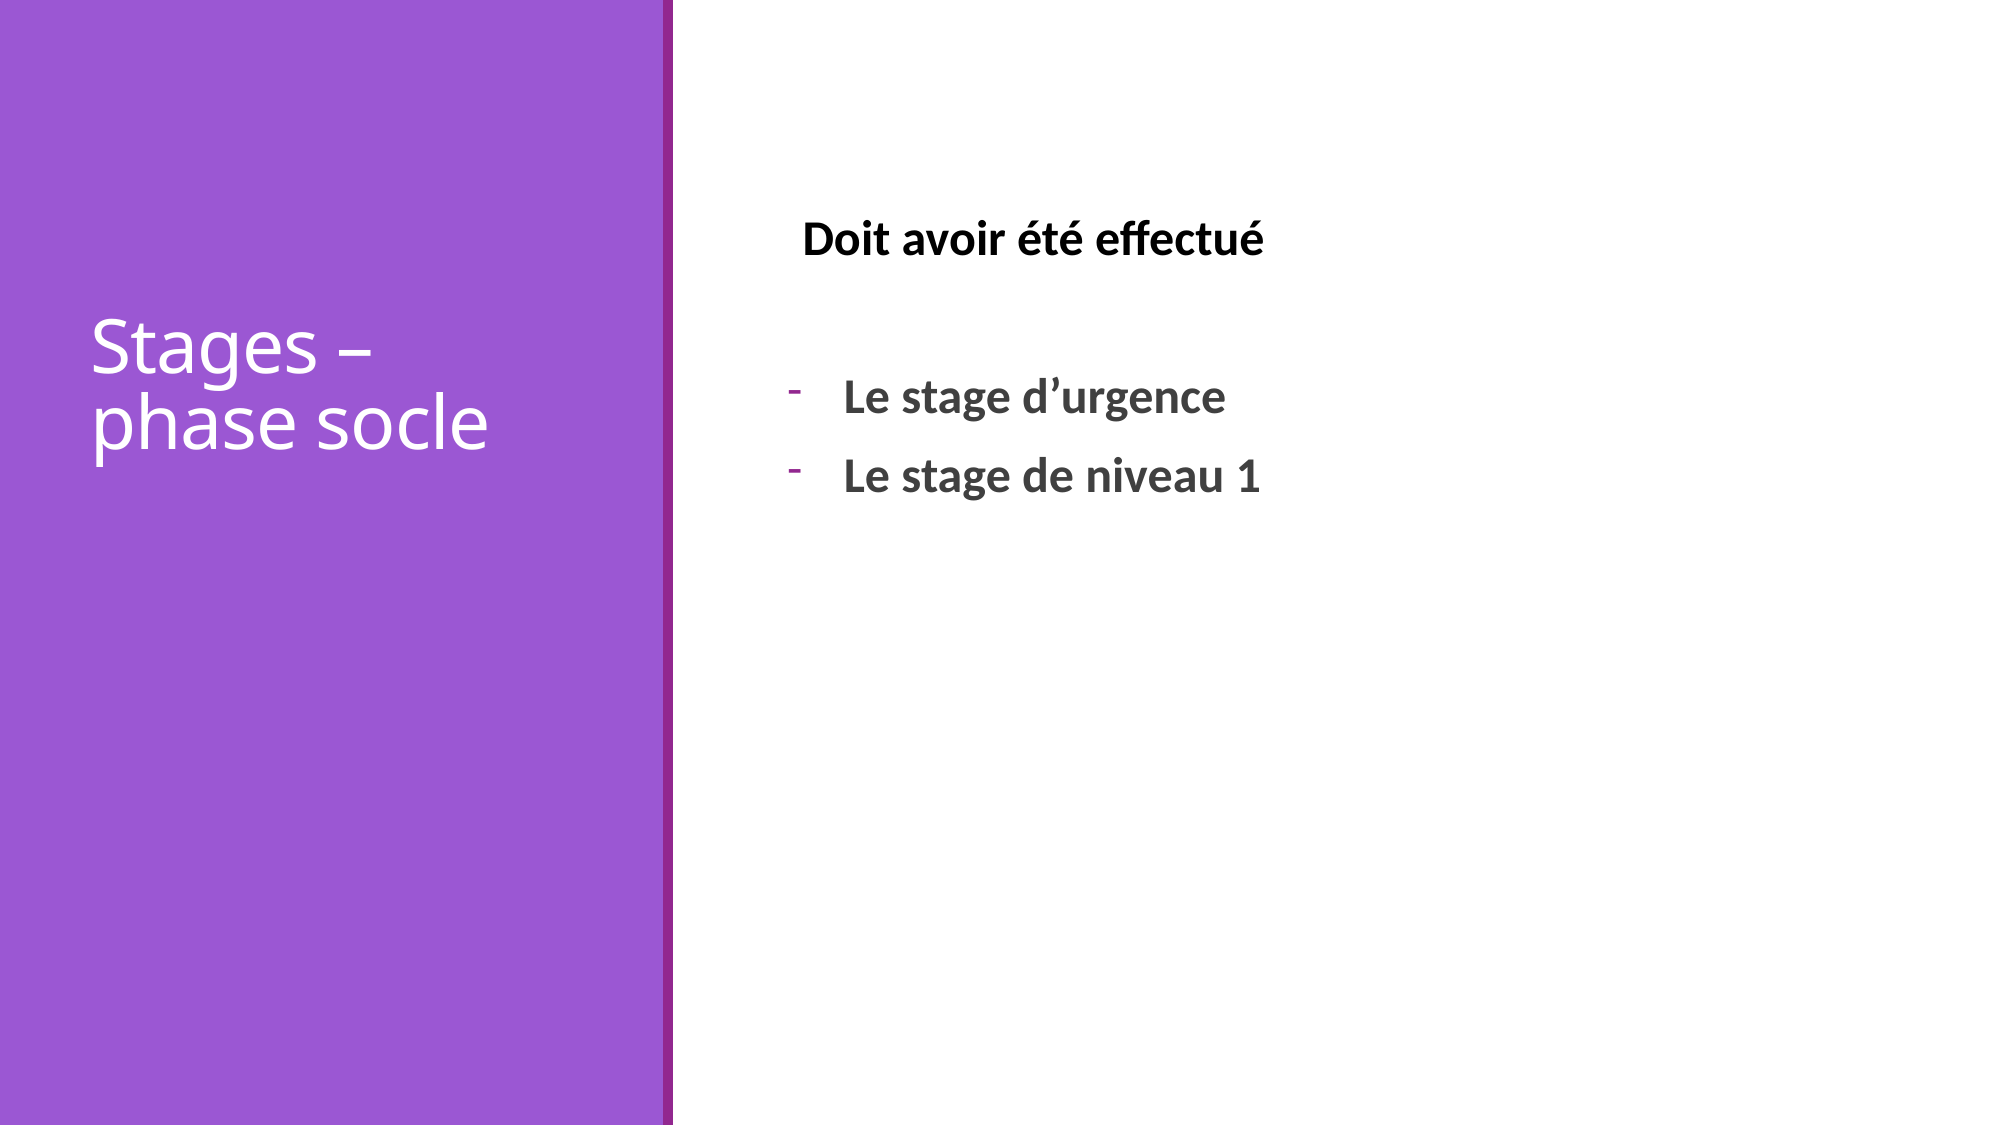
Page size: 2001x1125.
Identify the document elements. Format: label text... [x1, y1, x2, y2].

title Stages – phase socle [75, 97, 601, 473]
list Doit avoir été effectué Le stage d’urgence Le stage de niveau 1 [787, 120, 1853, 983]
